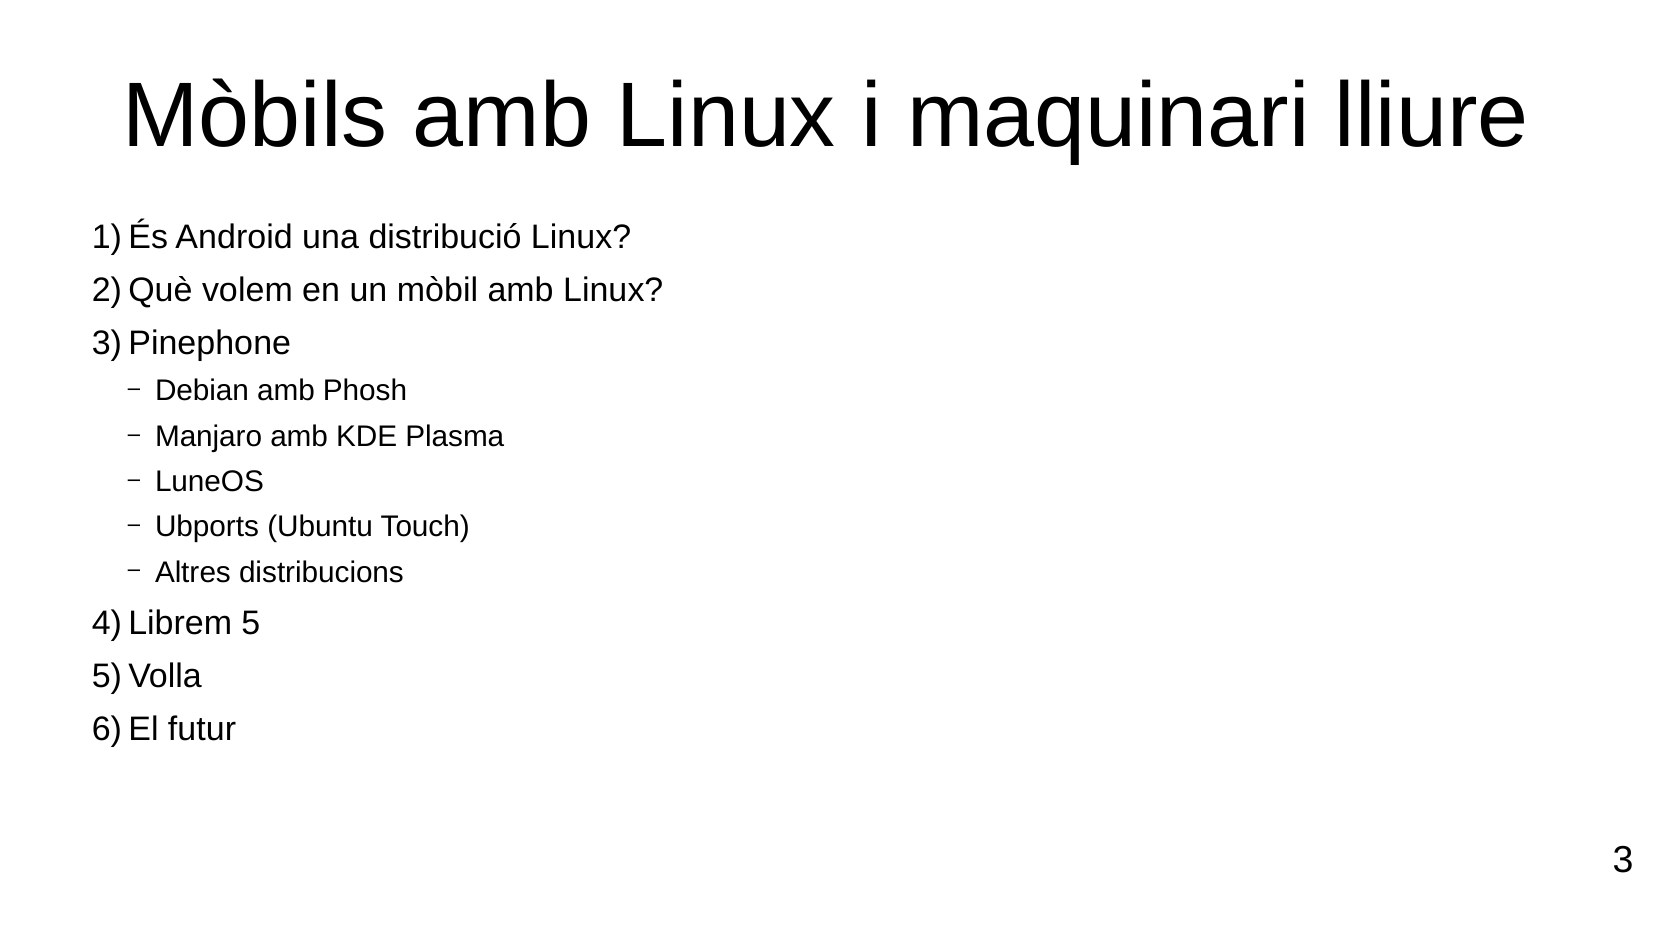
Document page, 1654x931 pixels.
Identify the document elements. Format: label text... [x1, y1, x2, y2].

list És Android una distribució Linux? Què volem en un mòbil amb Linux? Pinephone Debian amb Phosh Manjaro amb KDE Plasma LuneOS Ubports (Ubuntu Touch) Altres distribucions Librem 5 Volla El futur [82, 217, 1571, 758]
text_box <número> [1447, 830, 1648, 902]
title Mòbils amb Linux i maquinari lliure [82, 37, 1571, 193]
